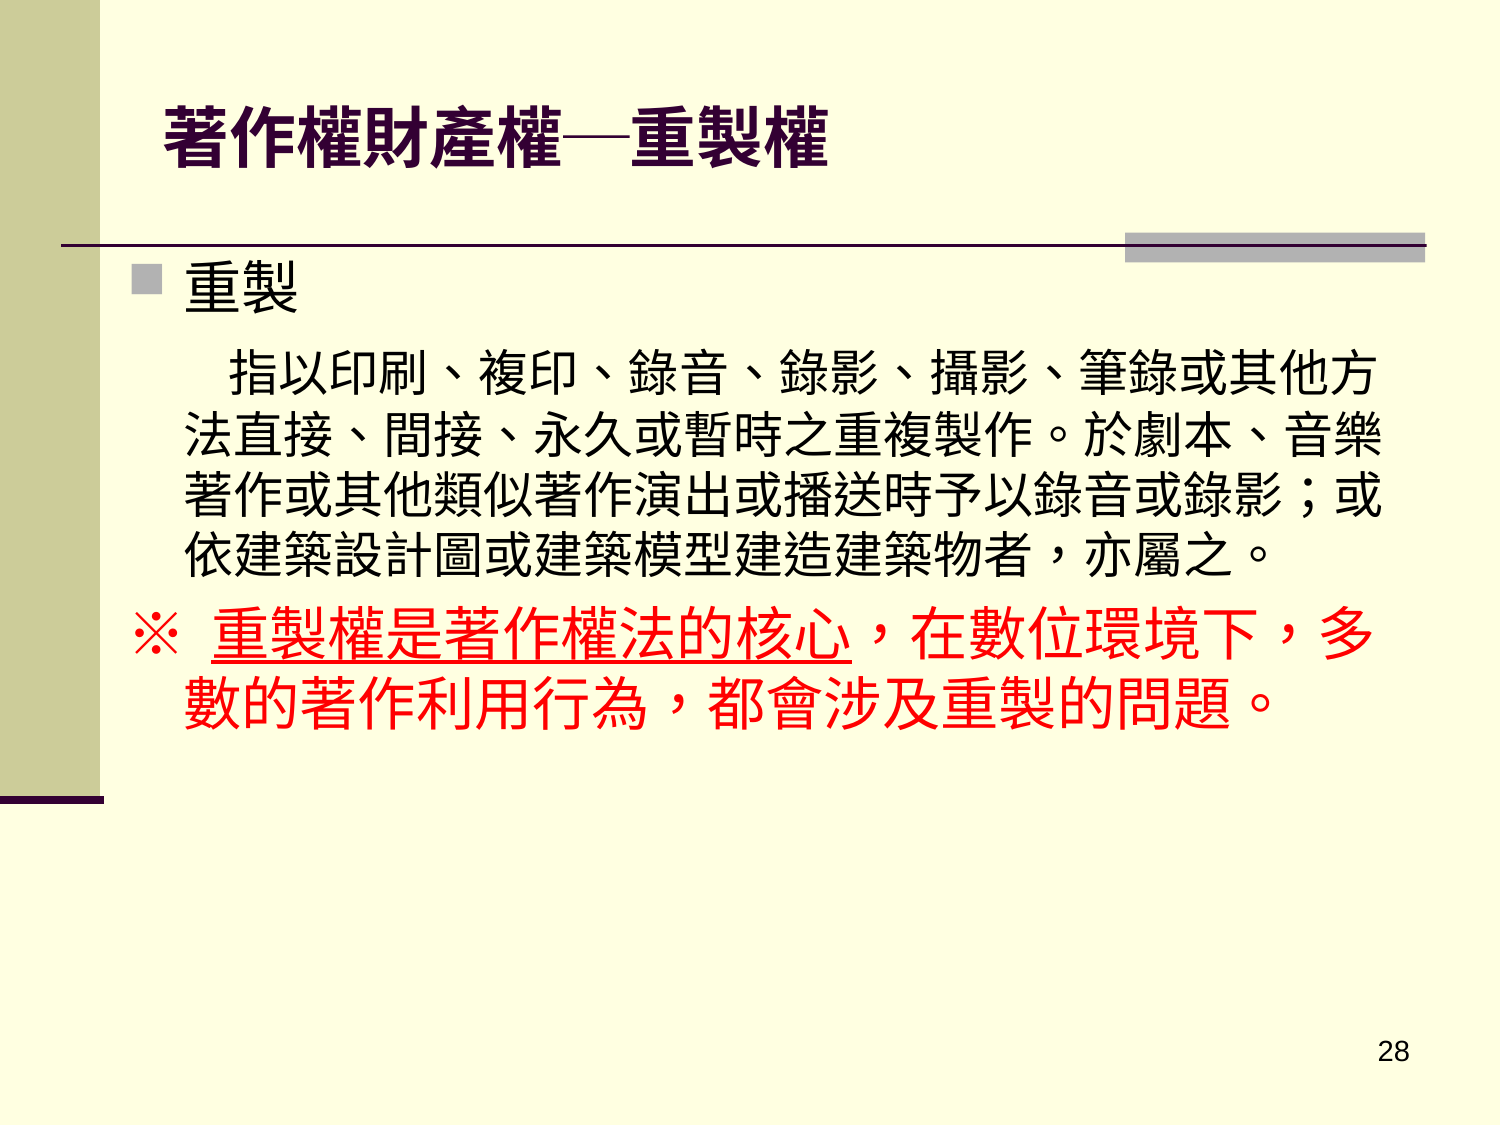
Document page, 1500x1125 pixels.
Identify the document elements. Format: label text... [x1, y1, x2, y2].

list 重製 指以印刷、複印、錄音、錄影、攝影、筆錄或其他方法直接、間接、永久或暫時之重複製作。於劇本、音樂著作或其他類似著作演出或播送時予以錄音或錄影；或依建築設計圖或建築模型建造建築物者，亦屬之。 ※重製權是著作權法的核心，在數位環境下，多數的著作利用行為，都會涉及重製的問題。 [112, 243, 1411, 1024]
text_box <編號> [1074, 1024, 1426, 1103]
title 著作權財產權─重製權 [147, 54, 1423, 218]
